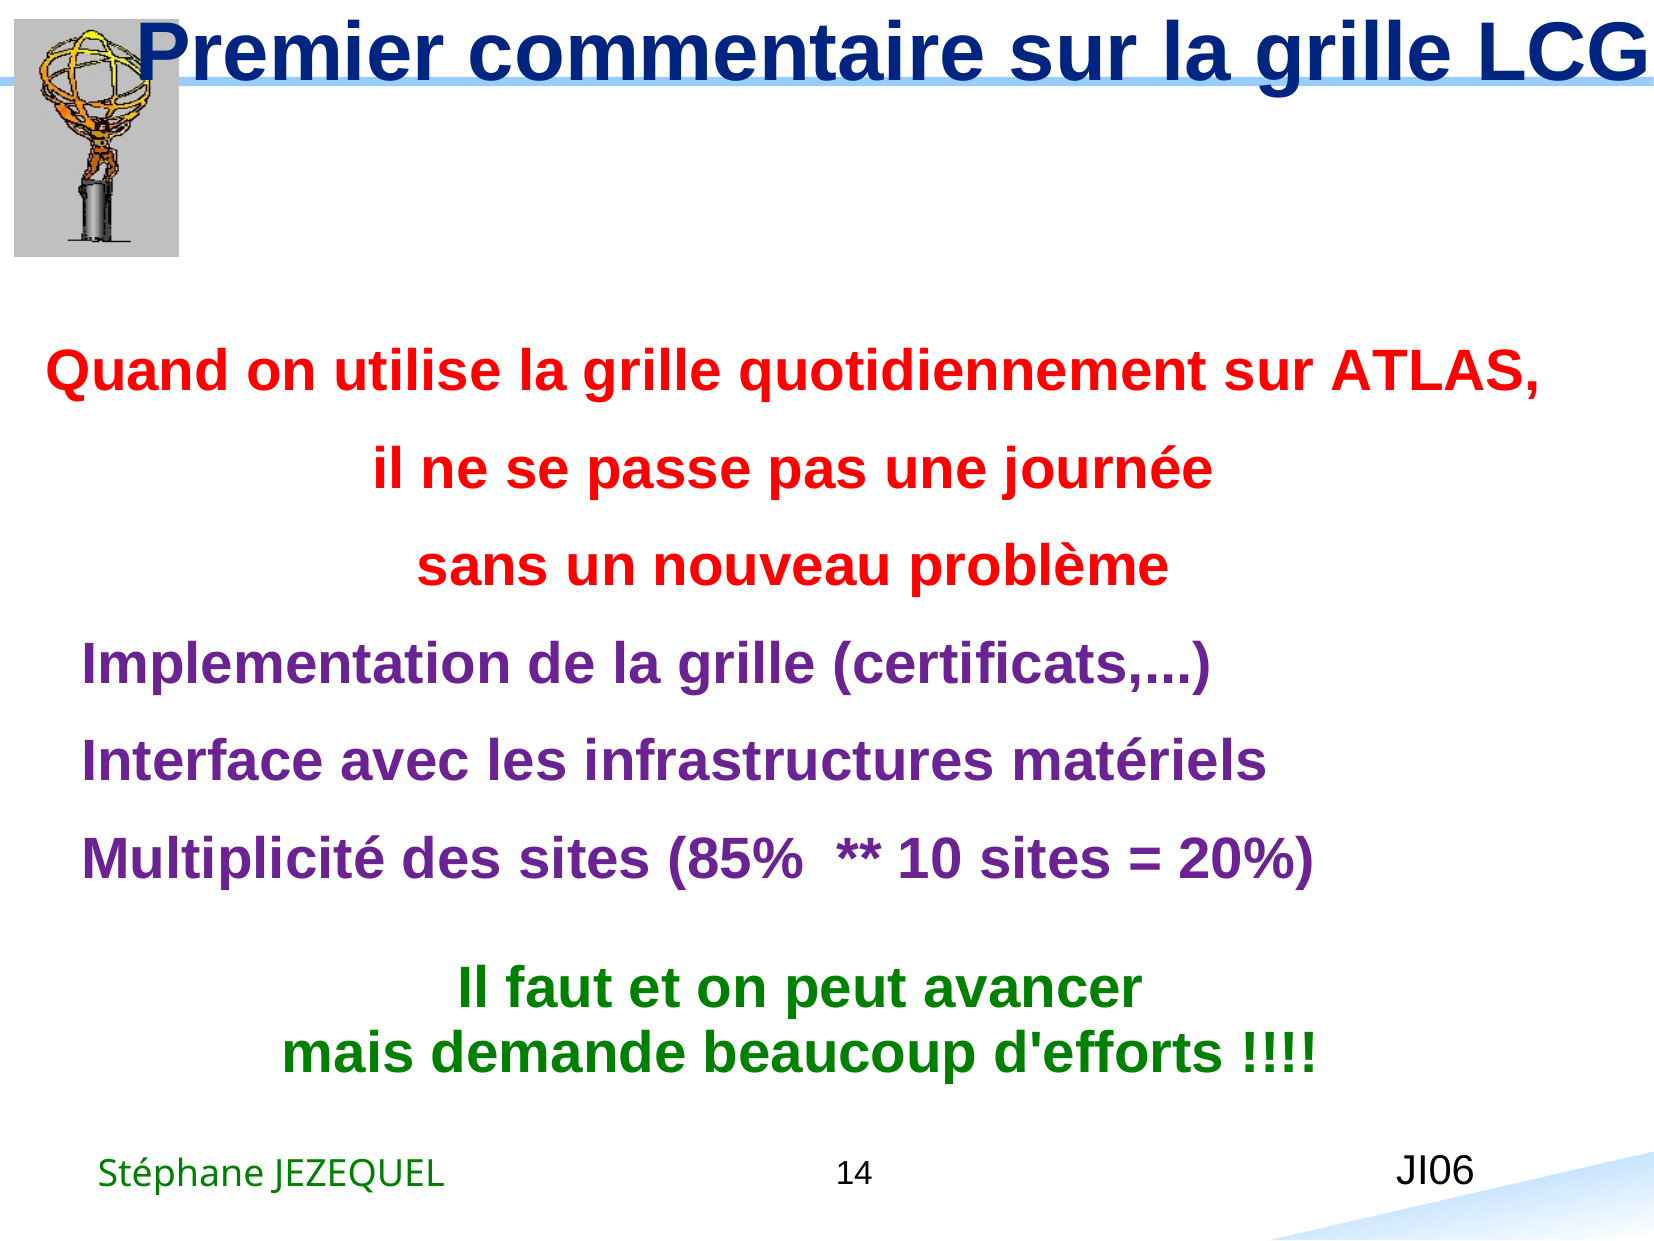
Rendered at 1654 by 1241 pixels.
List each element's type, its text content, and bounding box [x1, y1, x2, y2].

title Premier commentaire sur la grille LCG [85, 0, 1654, 104]
text_box Quand on utilise la grille quotidiennement sur ATLAS, il ne se passe pas une journée sans un nouveau problème Implementation de la grille (certificats,...) Interface avec les infrastructures matériels Multiplicité des sites (85% ** 10 sites = 20%) [45, 305, 1542, 871]
picture [14, 19, 179, 257]
text_box Il faut et on peut avancer mais demande beaucoup d'efforts !!!! [281, 954, 1337, 1088]
